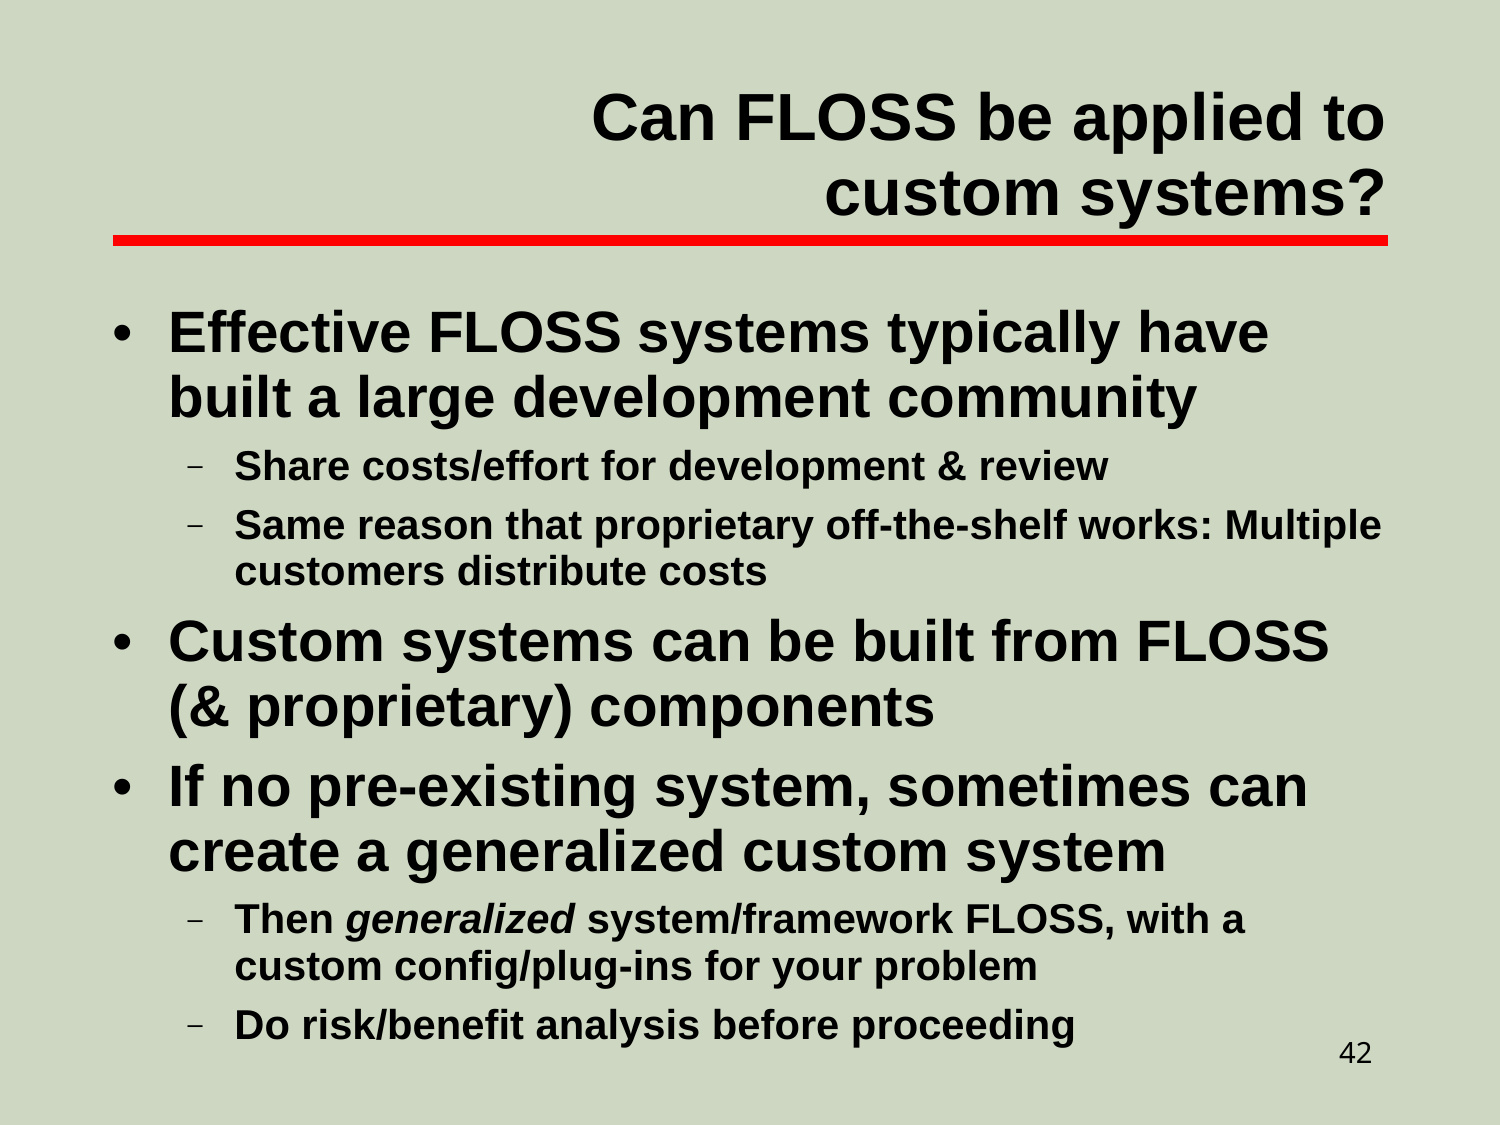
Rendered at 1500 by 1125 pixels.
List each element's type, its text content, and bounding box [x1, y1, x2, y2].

title Can FLOSS be applied to custom systems? [337, 79, 1388, 230]
list Effective FLOSS systems typically have built a large development community Share costs/effort for development & review Same reason that proprietary off-the-shelf works: Multiple customers distribute costs Custom systems can be built from FLOSS (& proprietary) components If no pre-existing system, sometimes can create a generalized custom system Then generalized system/framework FLOSS, with a custom config/plug-ins for your problem Do risk/benefit analysis before proceeding [112, 299, 1388, 1111]
